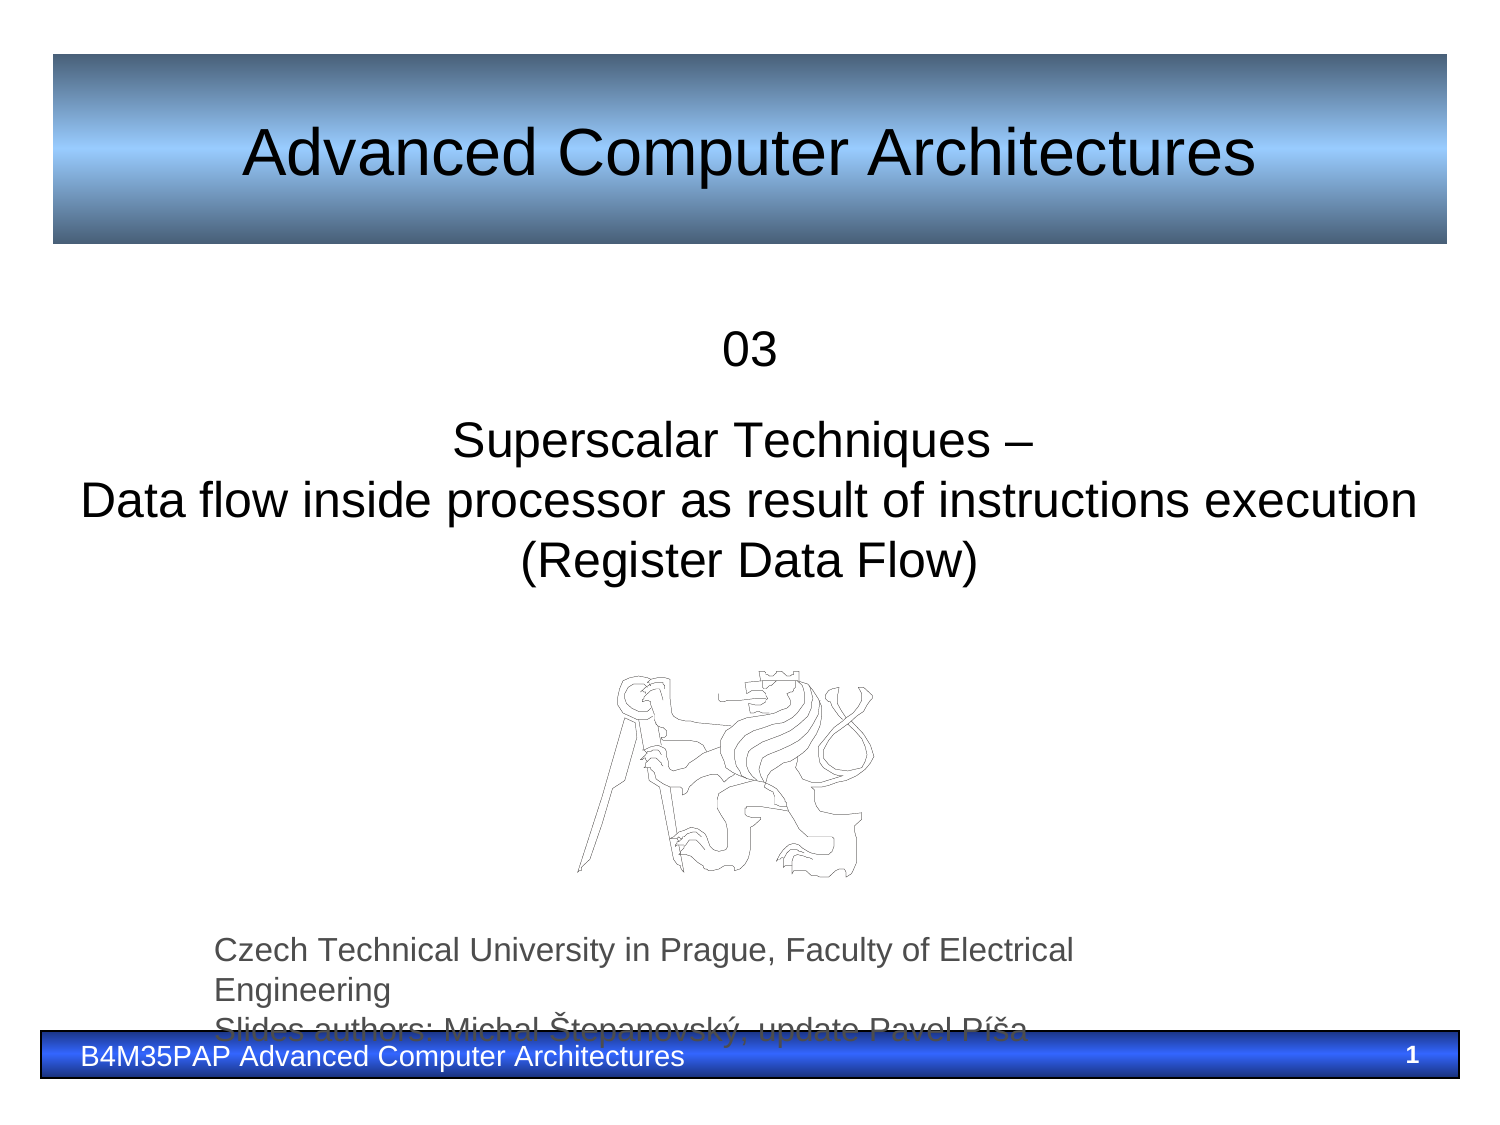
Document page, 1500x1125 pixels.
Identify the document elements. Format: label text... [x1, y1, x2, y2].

text_box Advanced Computer Architectures [53, 54, 1447, 244]
chart [574, 667, 879, 884]
text_box Czech Technical University in Prague, Faculty of Electrical Engineering Slides authors: Michal Štepanovský, update Pavel Píša [199, 920, 1278, 1057]
text_box 03 Superscalar Techniques – Data flow inside processor as result of instructions execution (Register Data Flow) [53, 308, 1447, 596]
